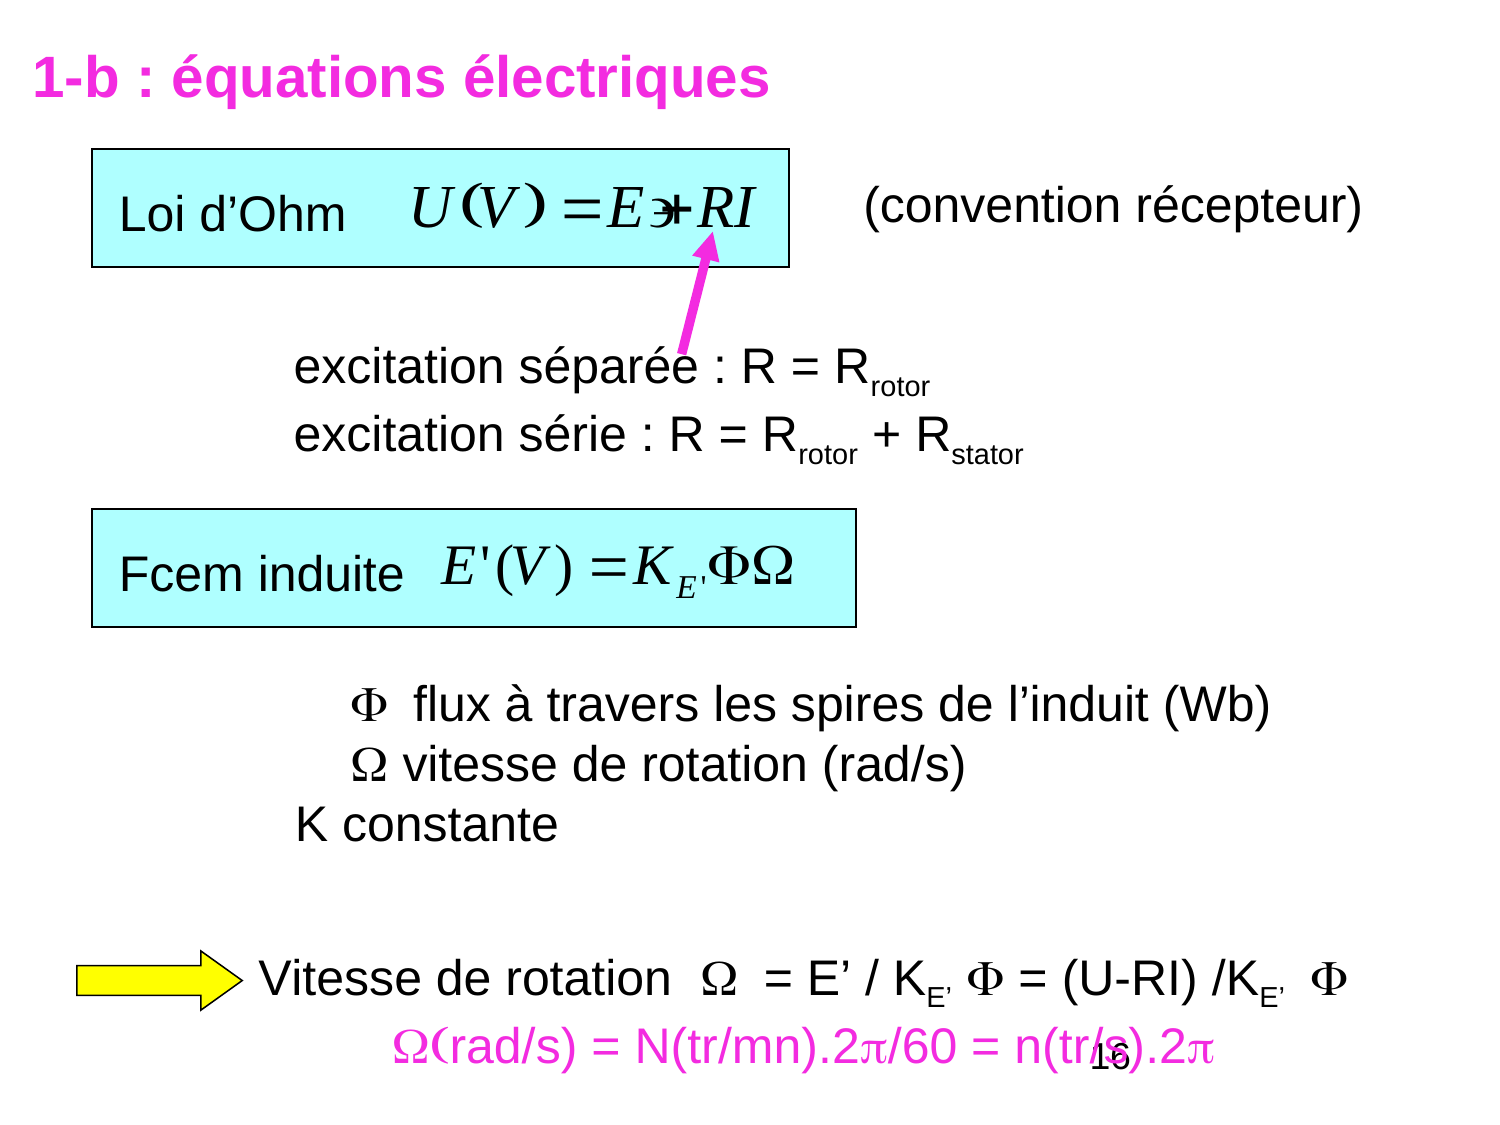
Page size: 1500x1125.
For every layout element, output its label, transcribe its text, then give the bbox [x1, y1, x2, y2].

text_box [92, 508, 104, 628]
text_box Vitesse de rotation = E’ / KE’  = (U-RI) /KE’ rad/s) = N(tr/mn).2/60 = n(tr/s).2 [242, 937, 1365, 1082]
text_box [76, 950, 242, 1011]
text_box Loi d’Ohm Fcem induite [104, 173, 462, 670]
chart [404, 172, 772, 325]
text_box excitation séparée : R = Rrotor excitation série : R = Rrotor + Rstator [279, 325, 1040, 478]
text_box 1-b : équations électriques [17, 31, 1000, 117]
chart [430, 527, 809, 609]
text_box flux à travers les spires de l’induit (Wb)  vitesse de rotation (rad/s) K constante [210, 663, 1388, 860]
text_box (convention récepteur) [848, 164, 1379, 241]
text_box [462, 508, 857, 628]
text_box [92, 148, 790, 268]
